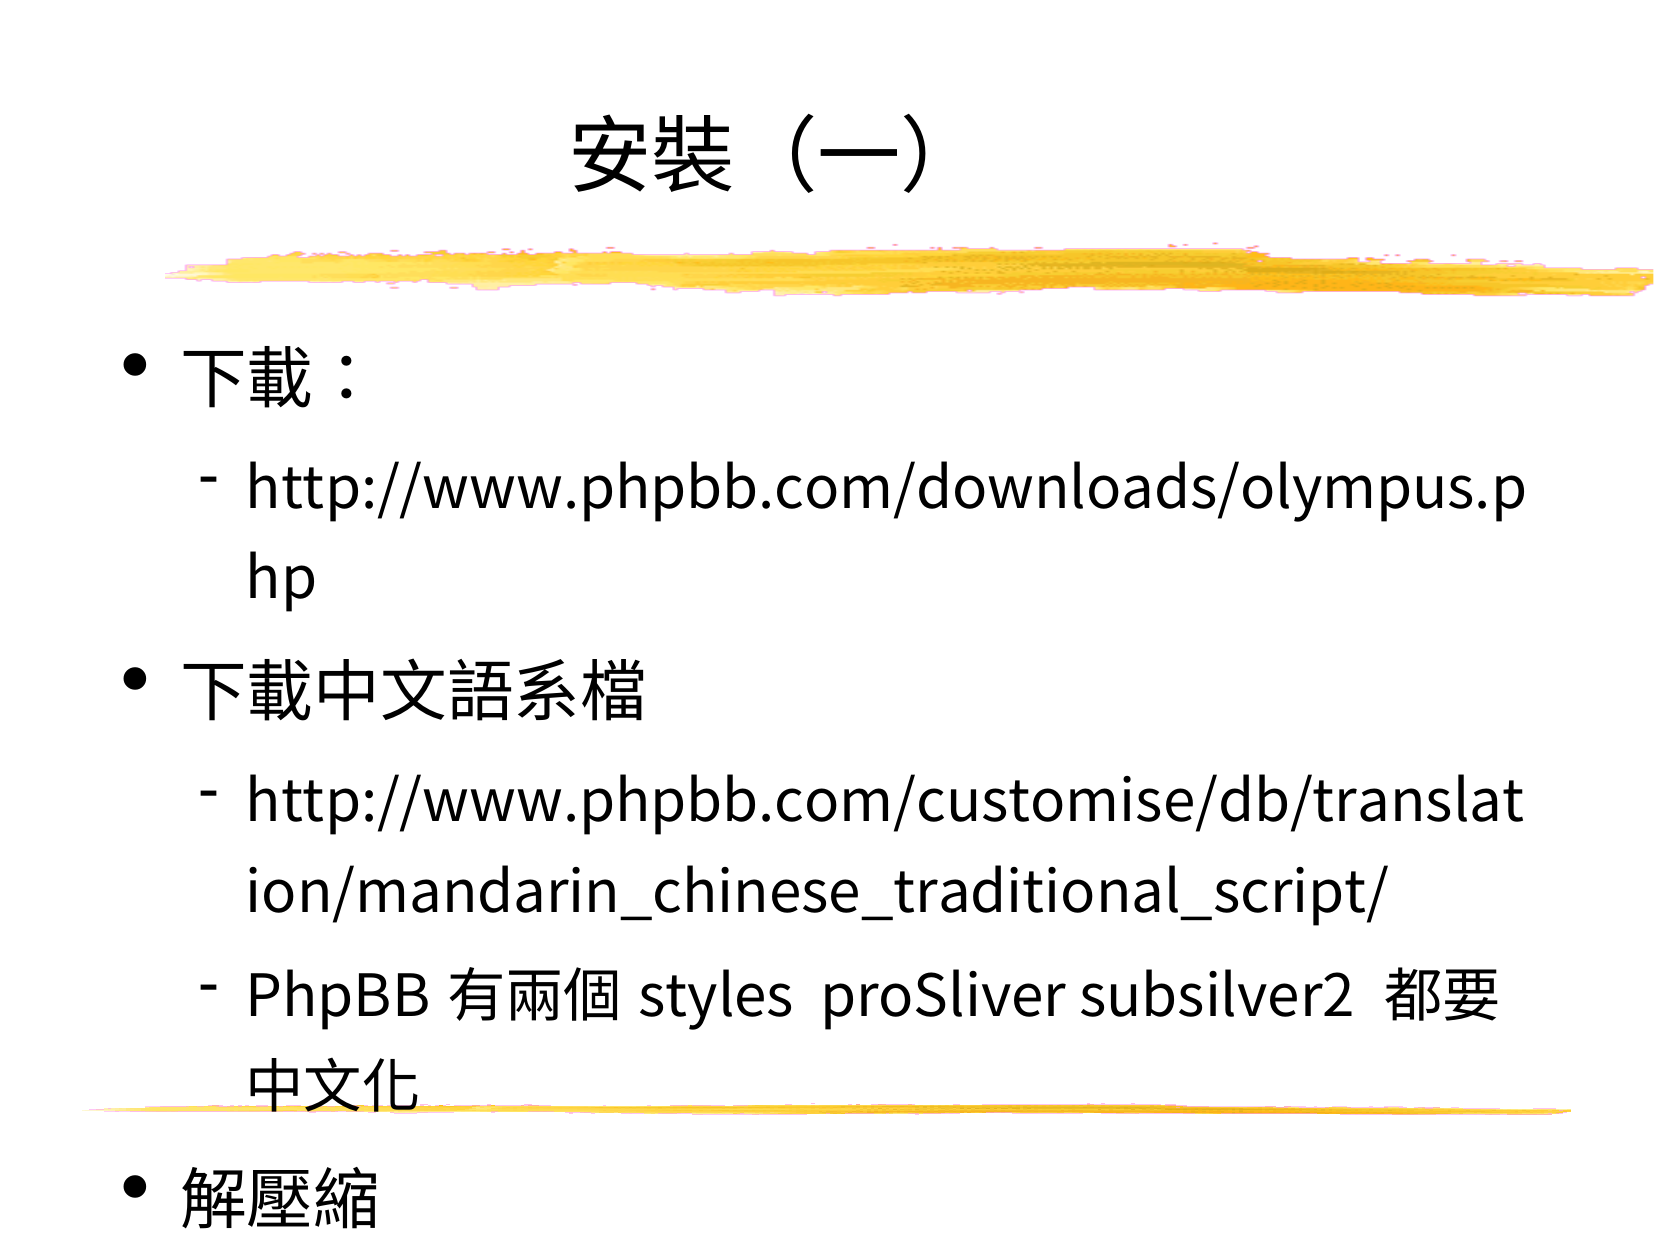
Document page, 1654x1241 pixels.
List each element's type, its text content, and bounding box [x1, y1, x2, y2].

picture [165, 237, 1654, 308]
picture [82, 1102, 124, 1117]
title 安裝（一） [73, 39, 1479, 249]
picture [1530, 1102, 1571, 1117]
list 下載： http://www.phpbb.com/downloads/olympus.php 下載中文語系檔 http://www.phpbb.com/customise/db/translation/mandarin_chinese_traditional_script/ PhpBB有兩個styles proSliver subsilver2 都要中文化 解壓縮 先解開phpBB3主程式 分別解開兩個styles與language，放到正確位置 將phpBB3移進WWW目錄中 [124, 316, 1530, 1214]
